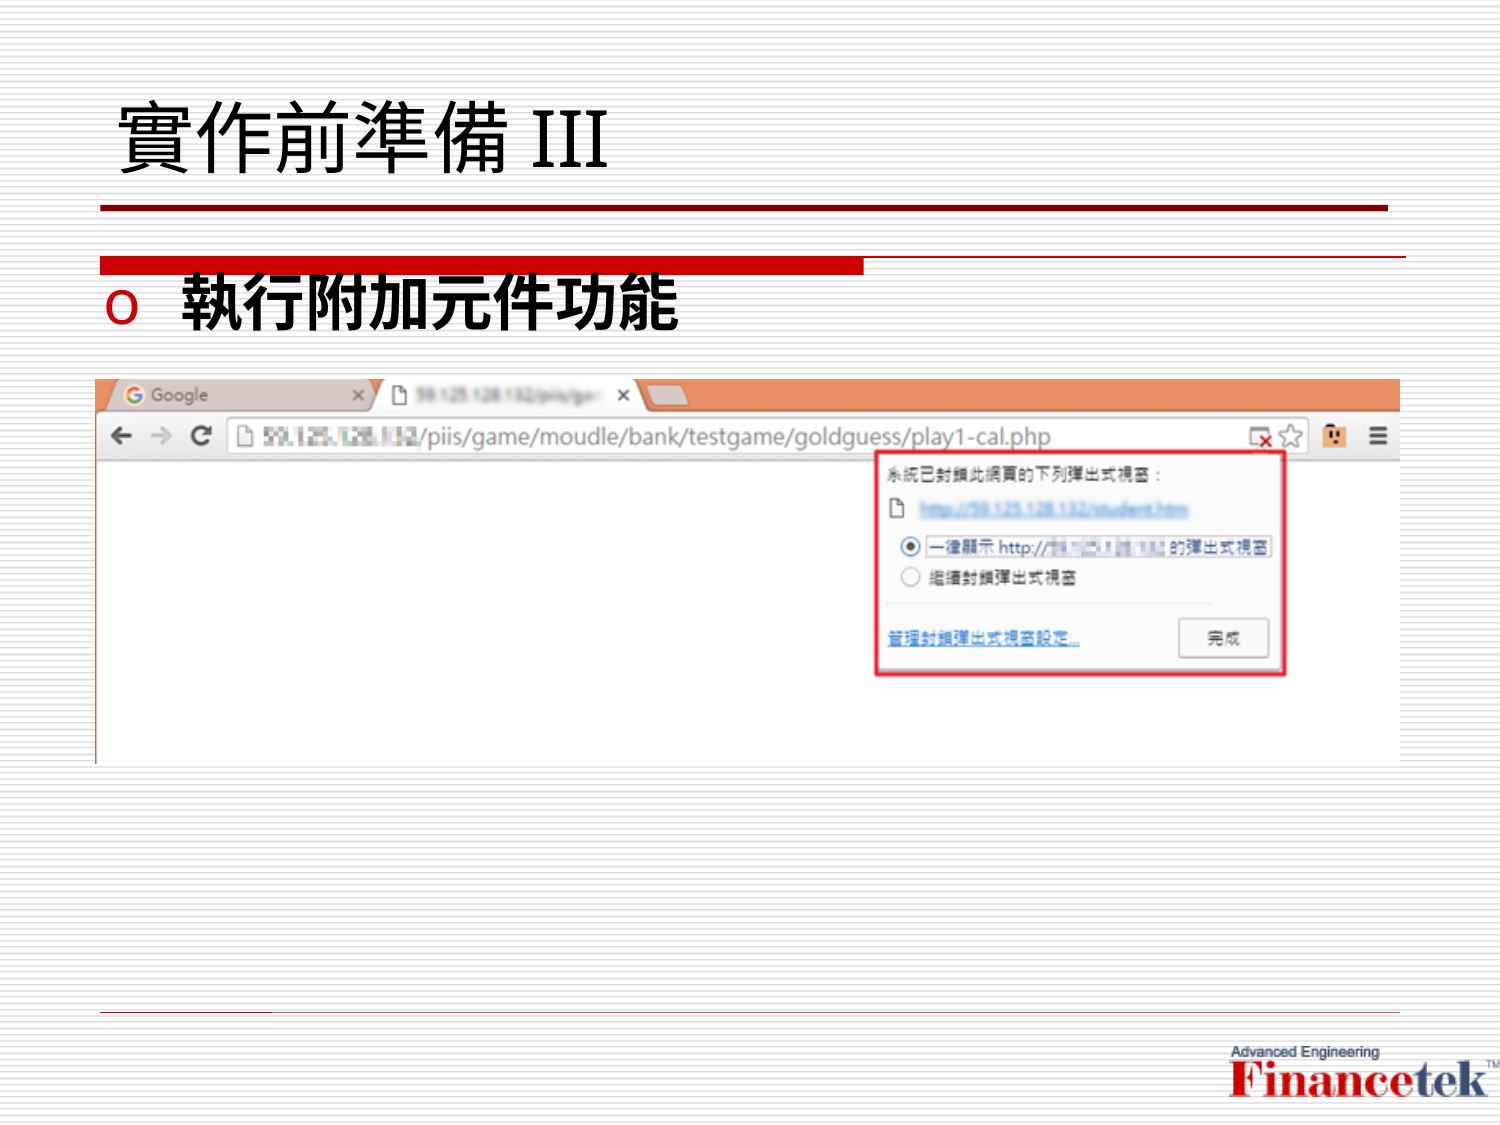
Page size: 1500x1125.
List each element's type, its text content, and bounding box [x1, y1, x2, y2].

list 執行附加元件功能 [88, 255, 1402, 377]
picture [95, 379, 1400, 764]
title 實作前準備III [100, 54, 1413, 191]
